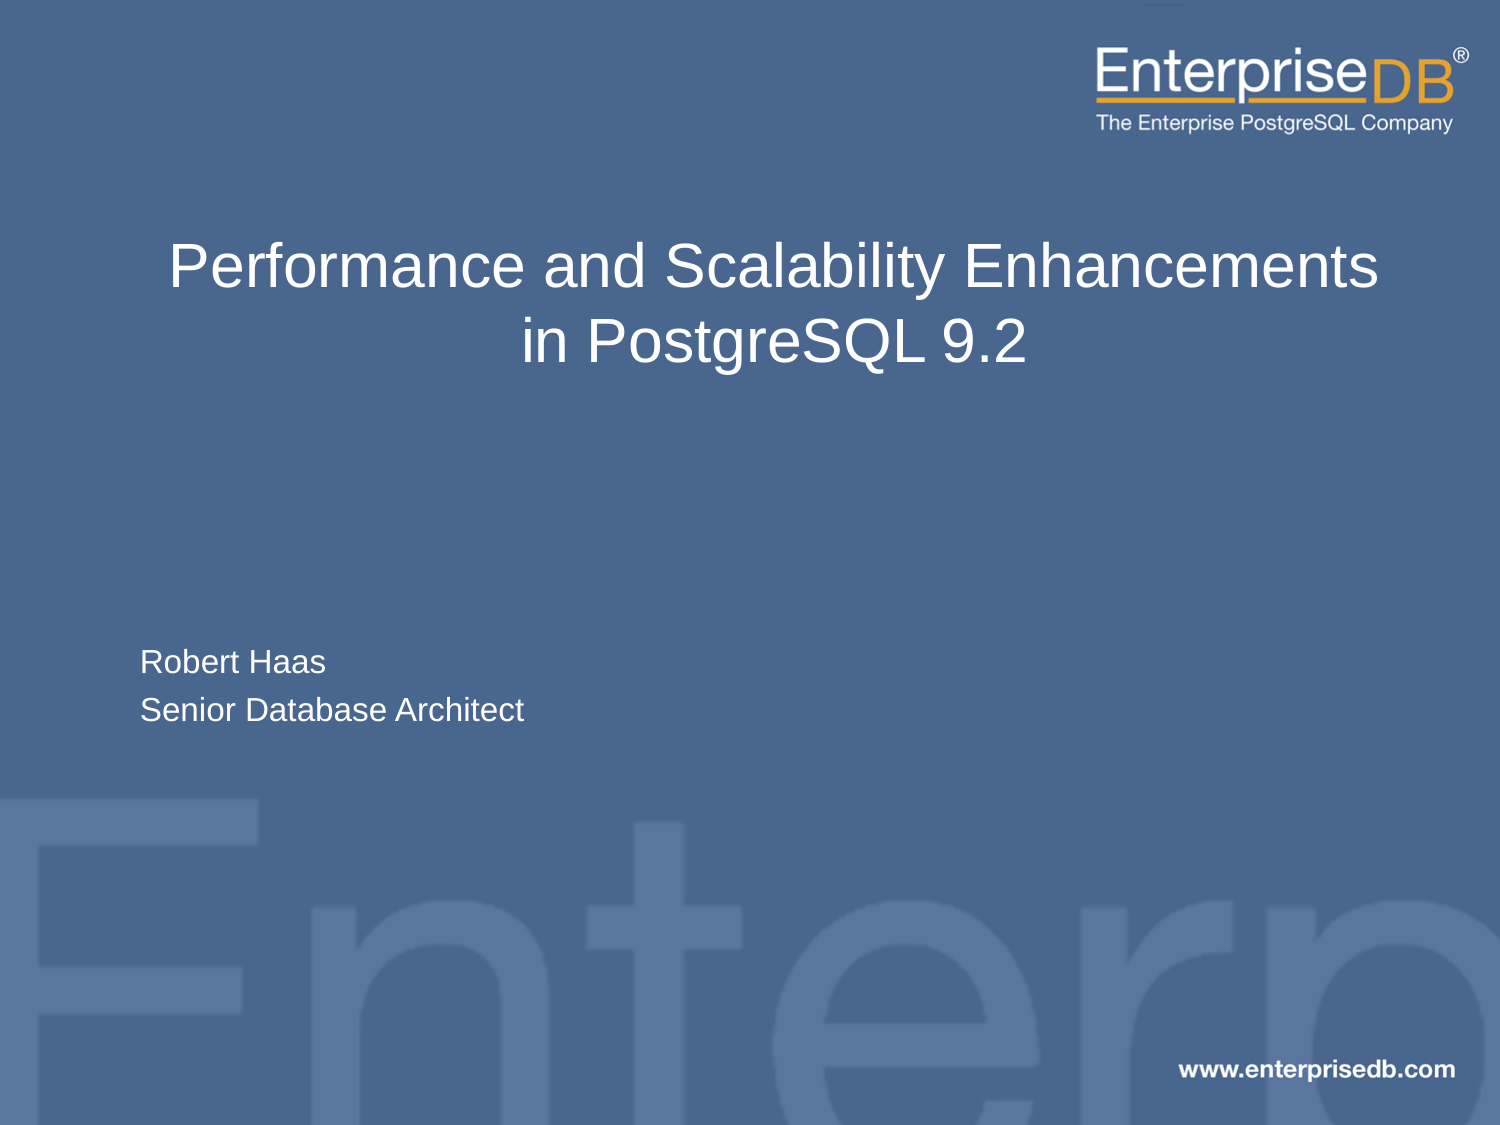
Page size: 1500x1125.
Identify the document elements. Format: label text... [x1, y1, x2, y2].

text_box Robert Haas Senior Database Architect [125, 624, 775, 730]
picture [0, 0, 1500, 1125]
title Performance and Scalability Enhancements in PostgreSQL 9.2 [125, 224, 1425, 375]
